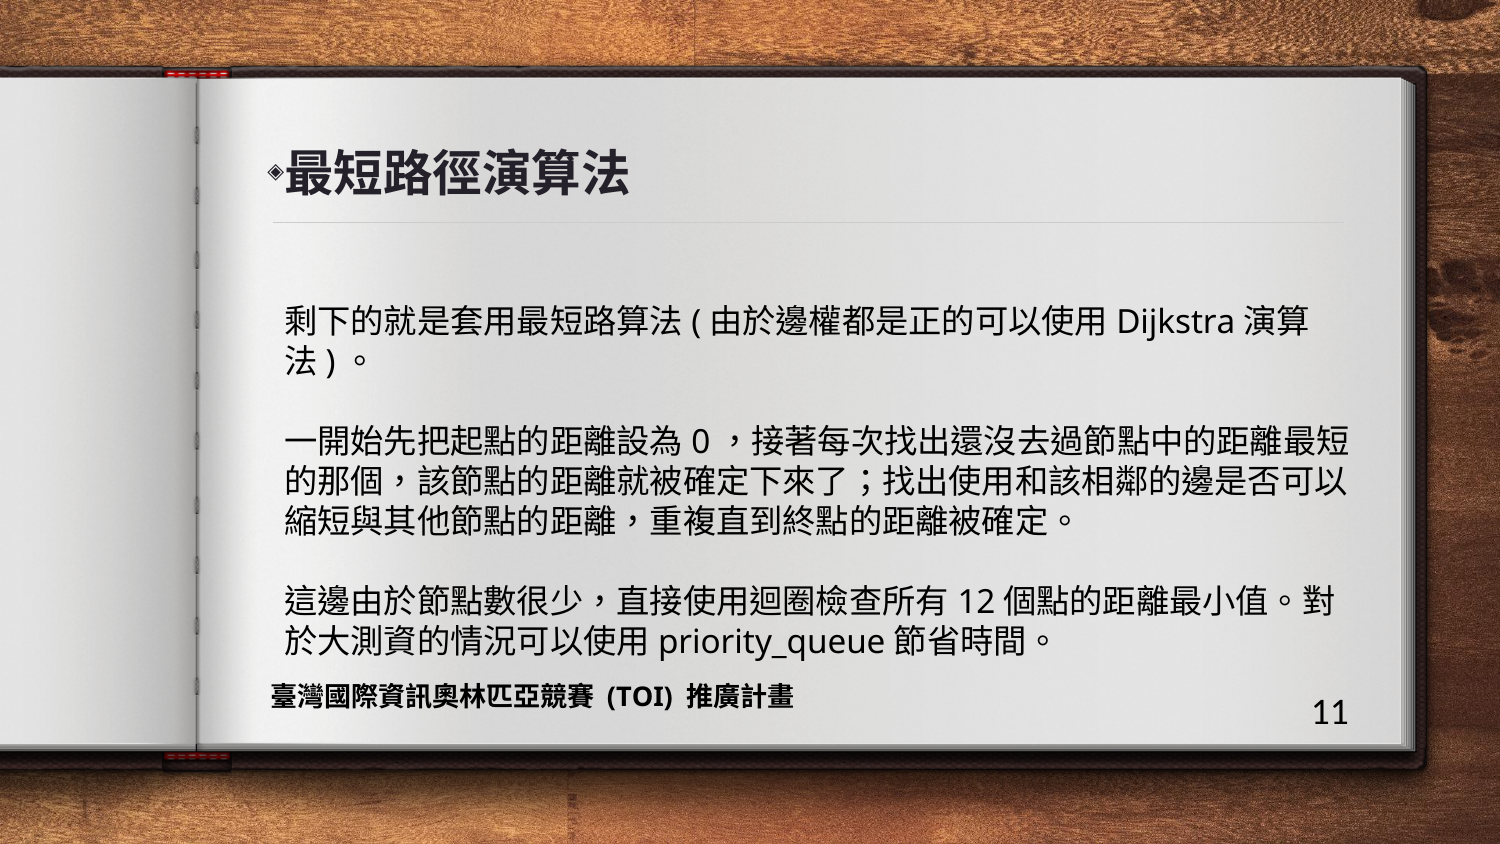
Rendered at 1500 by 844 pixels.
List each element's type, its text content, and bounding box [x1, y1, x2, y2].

text_box [1295, 672, 1386, 737]
list 最短路徑演算法 [252, 126, 1194, 216]
text_box 剩下的就是套用最短路算法(由於邊權都是正的可以使用Dijkstra演算法)。 一開始先把起點的距離設為0，接著每次找出還沒去過節點中的距離最短的那個，該節點的距離就被確定下來了；找出使用和該相鄰的邊是否可以縮短與其他節點的距離，重複直到終點的距離被確定。 這邊由於節點數很少，直接使用迴圈檢查所有12個點的距離最小值。對於大測資的情況可以使用priority_queue節省時間。 [269, 293, 1367, 632]
